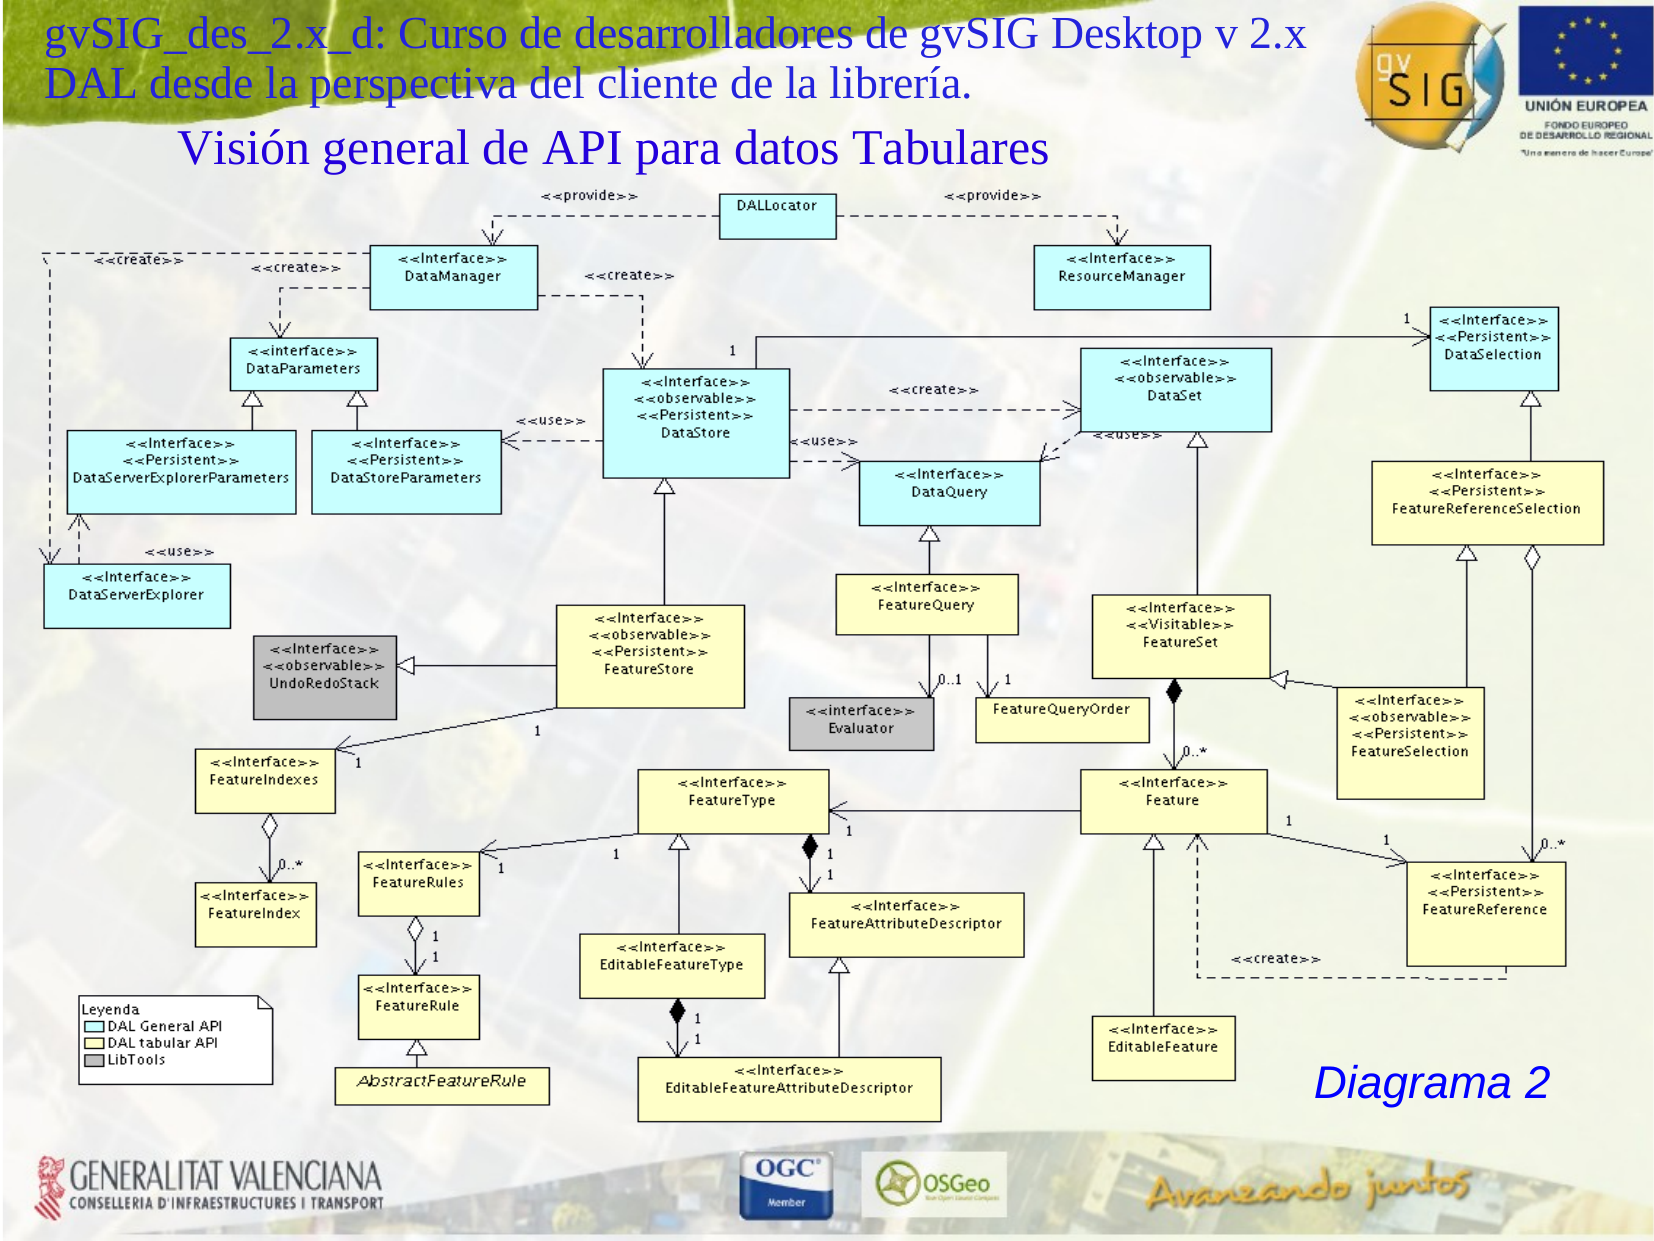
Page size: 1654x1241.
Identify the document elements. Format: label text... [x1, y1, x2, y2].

title Visión general de API para datos Tabulares [177, 88, 1329, 177]
text_box Diagrama 2 [1299, 1049, 1595, 1116]
picture [2, 0, 1654, 1241]
